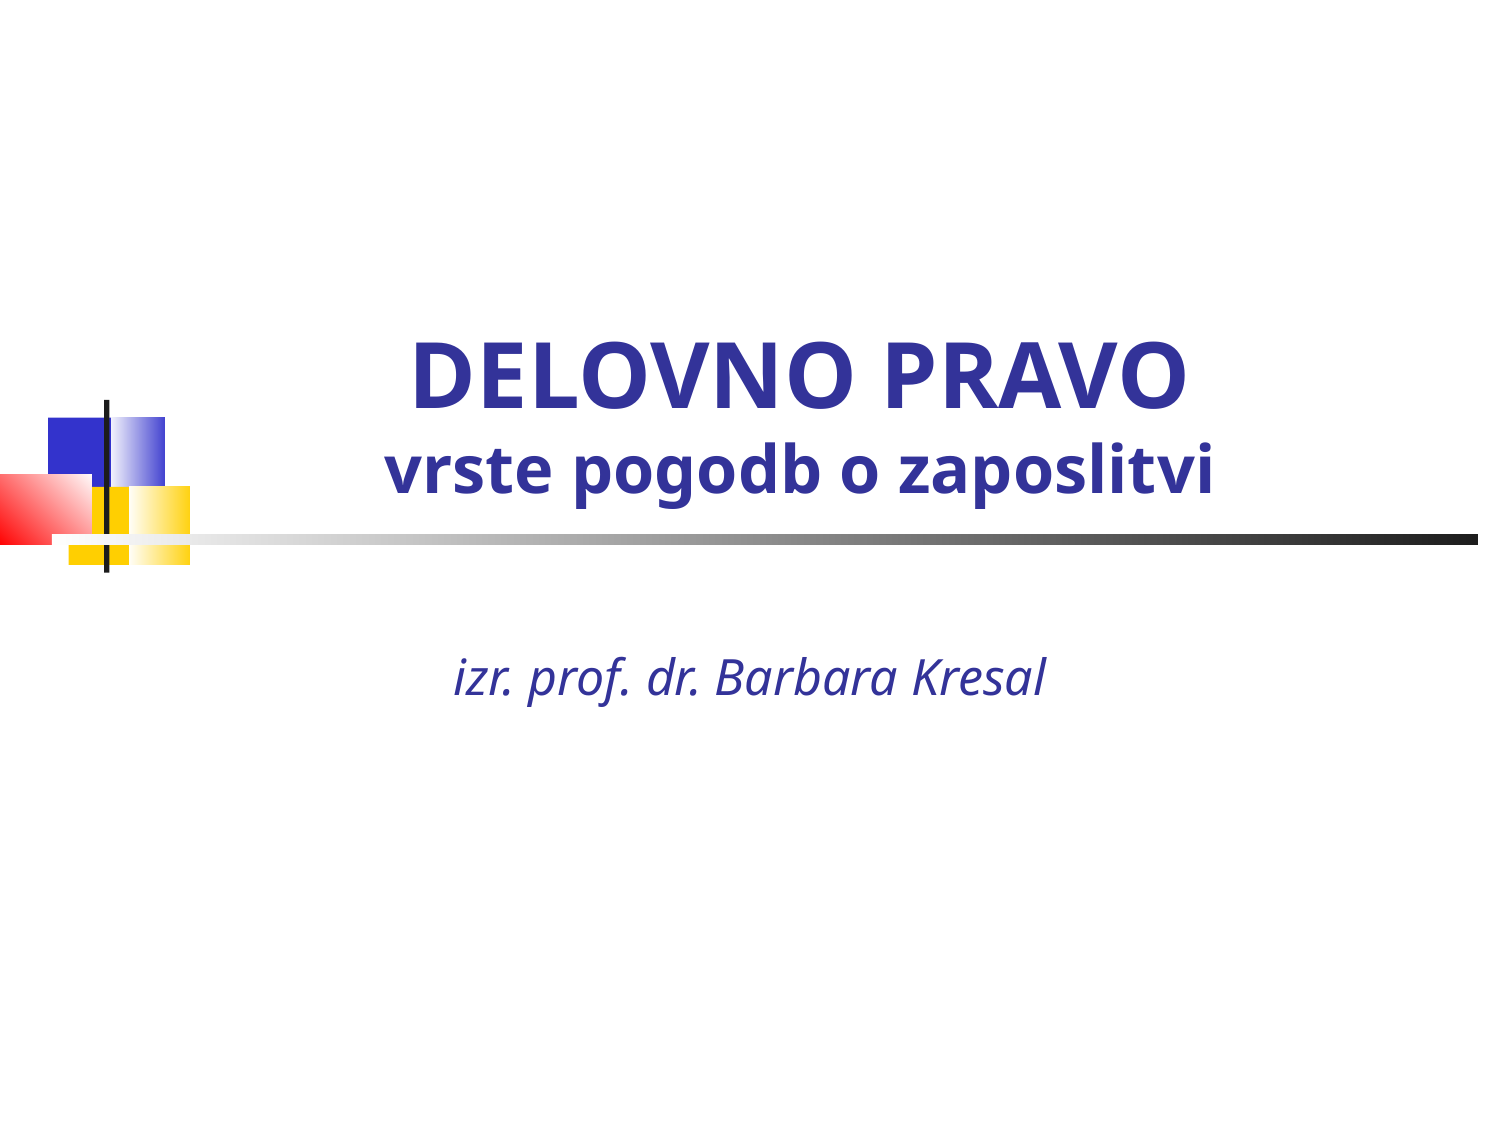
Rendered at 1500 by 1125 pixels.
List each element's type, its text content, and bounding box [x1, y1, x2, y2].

text_box izr. prof. dr. Barbara Kresal [225, 637, 1276, 926]
title DELOVNO PRAVO vrste pogodb o zaposlitvi [162, 274, 1438, 515]
